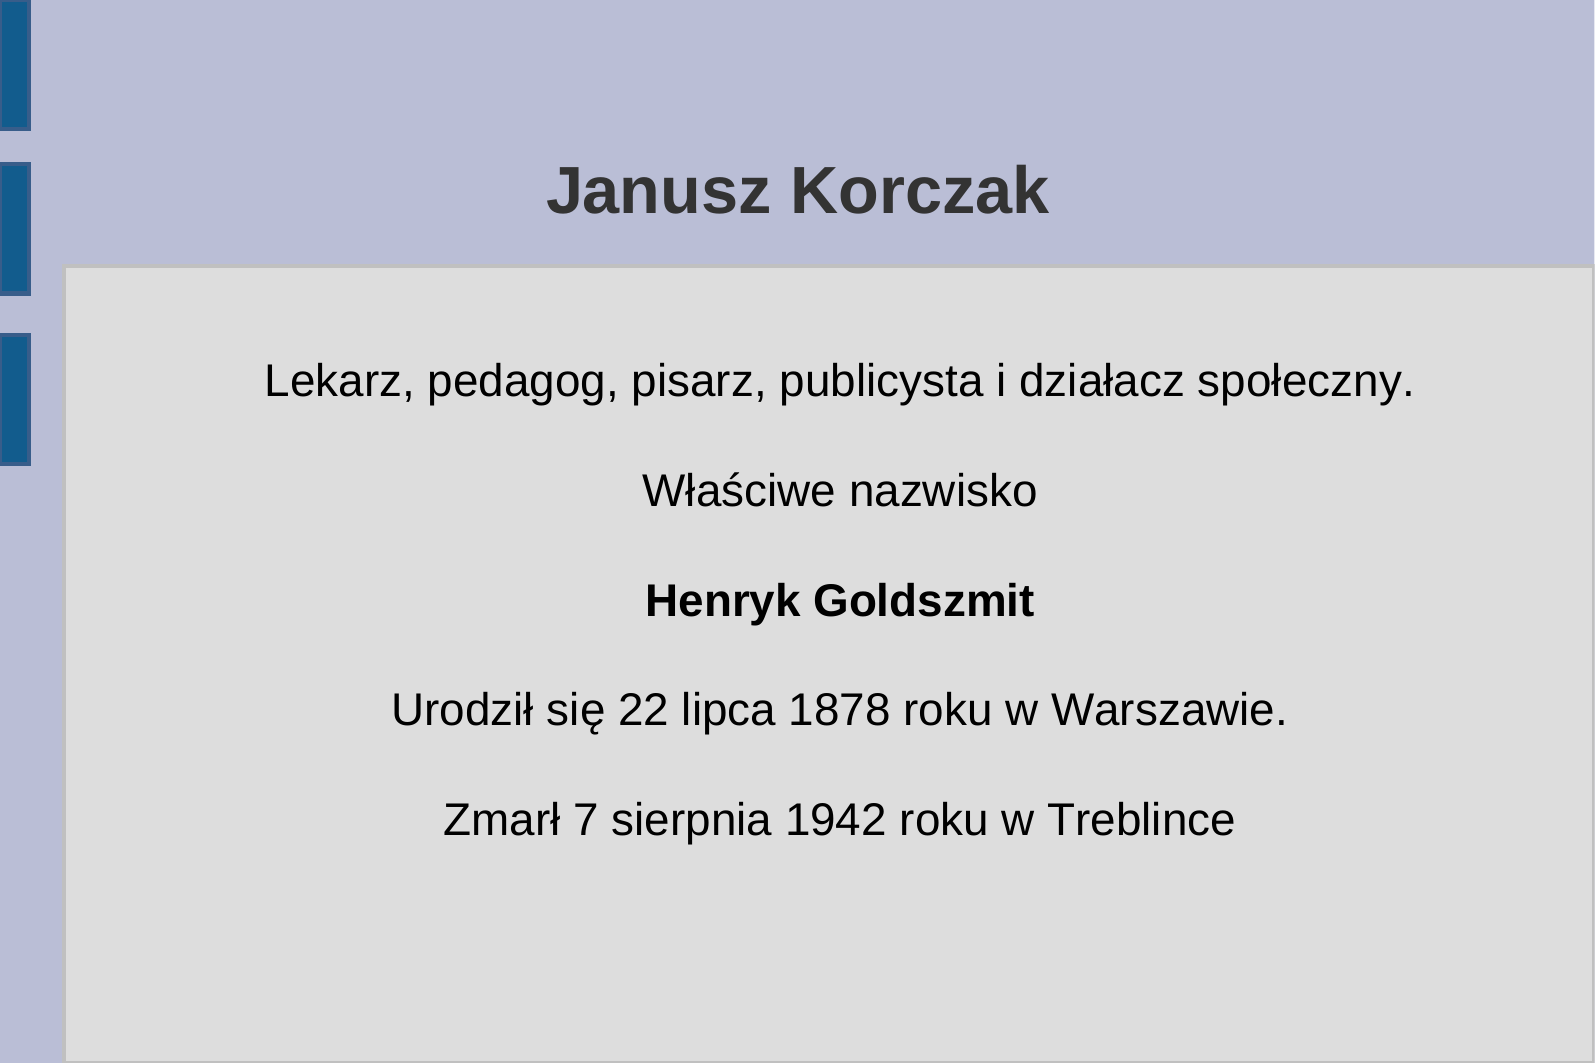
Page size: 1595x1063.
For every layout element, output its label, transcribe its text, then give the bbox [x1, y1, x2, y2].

list Lekarz, pedagog, pisarz, publicysta i działacz społeczny. Właściwe nazwisko Henryk Goldszmit Urodził się 22 lipca 1878 roku w Warszawie. Zmarł 7 sierpnia 1942 roku w Treblince [130, 300, 1462, 971]
title Janusz Korczak [117, 98, 1479, 276]
